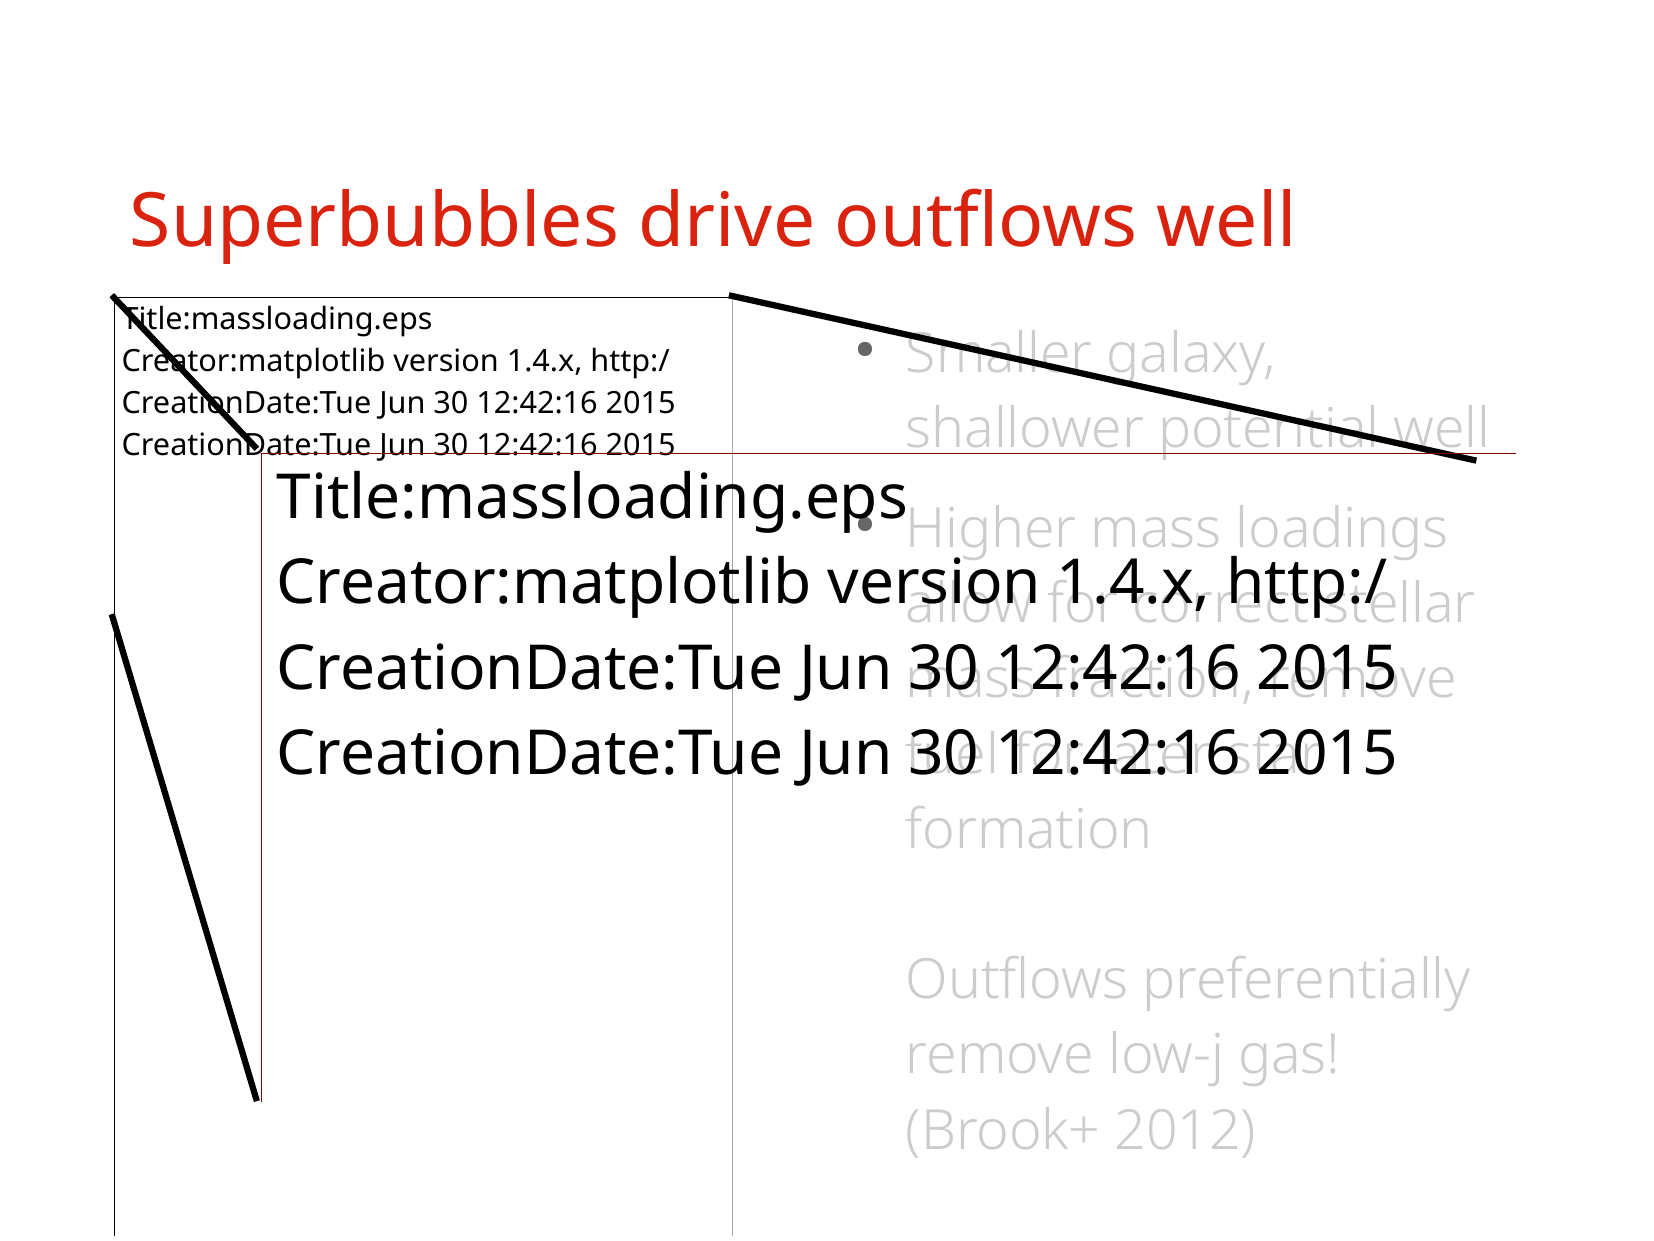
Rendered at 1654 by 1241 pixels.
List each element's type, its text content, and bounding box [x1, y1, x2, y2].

picture [111, 295, 1516, 1236]
list Smaller galaxy, shallower potential well Higher mass loadings allow for correct stellar mass fraction, remove fuel for later star formation Outflows preferentially remove low-j gas! (Brook+ 2012) [838, 313, 1516, 448]
list Smaller galaxy, shallower potential well Higher mass loadings allow for correct stellar mass fraction, remove fuel for later star formation Outflows preferentially remove low-j gas! (Brook+ 2012) [838, 1102, 1516, 1182]
title Superbubbles drive outflows well [129, 153, 1518, 281]
list Smaller galaxy, shallower potential well Higher mass loadings allow for correct stellar mass fraction, remove fuel for later star formation Outflows preferentially remove low-j gas! (Brook+ 2012) [838, 323, 1400, 448]
